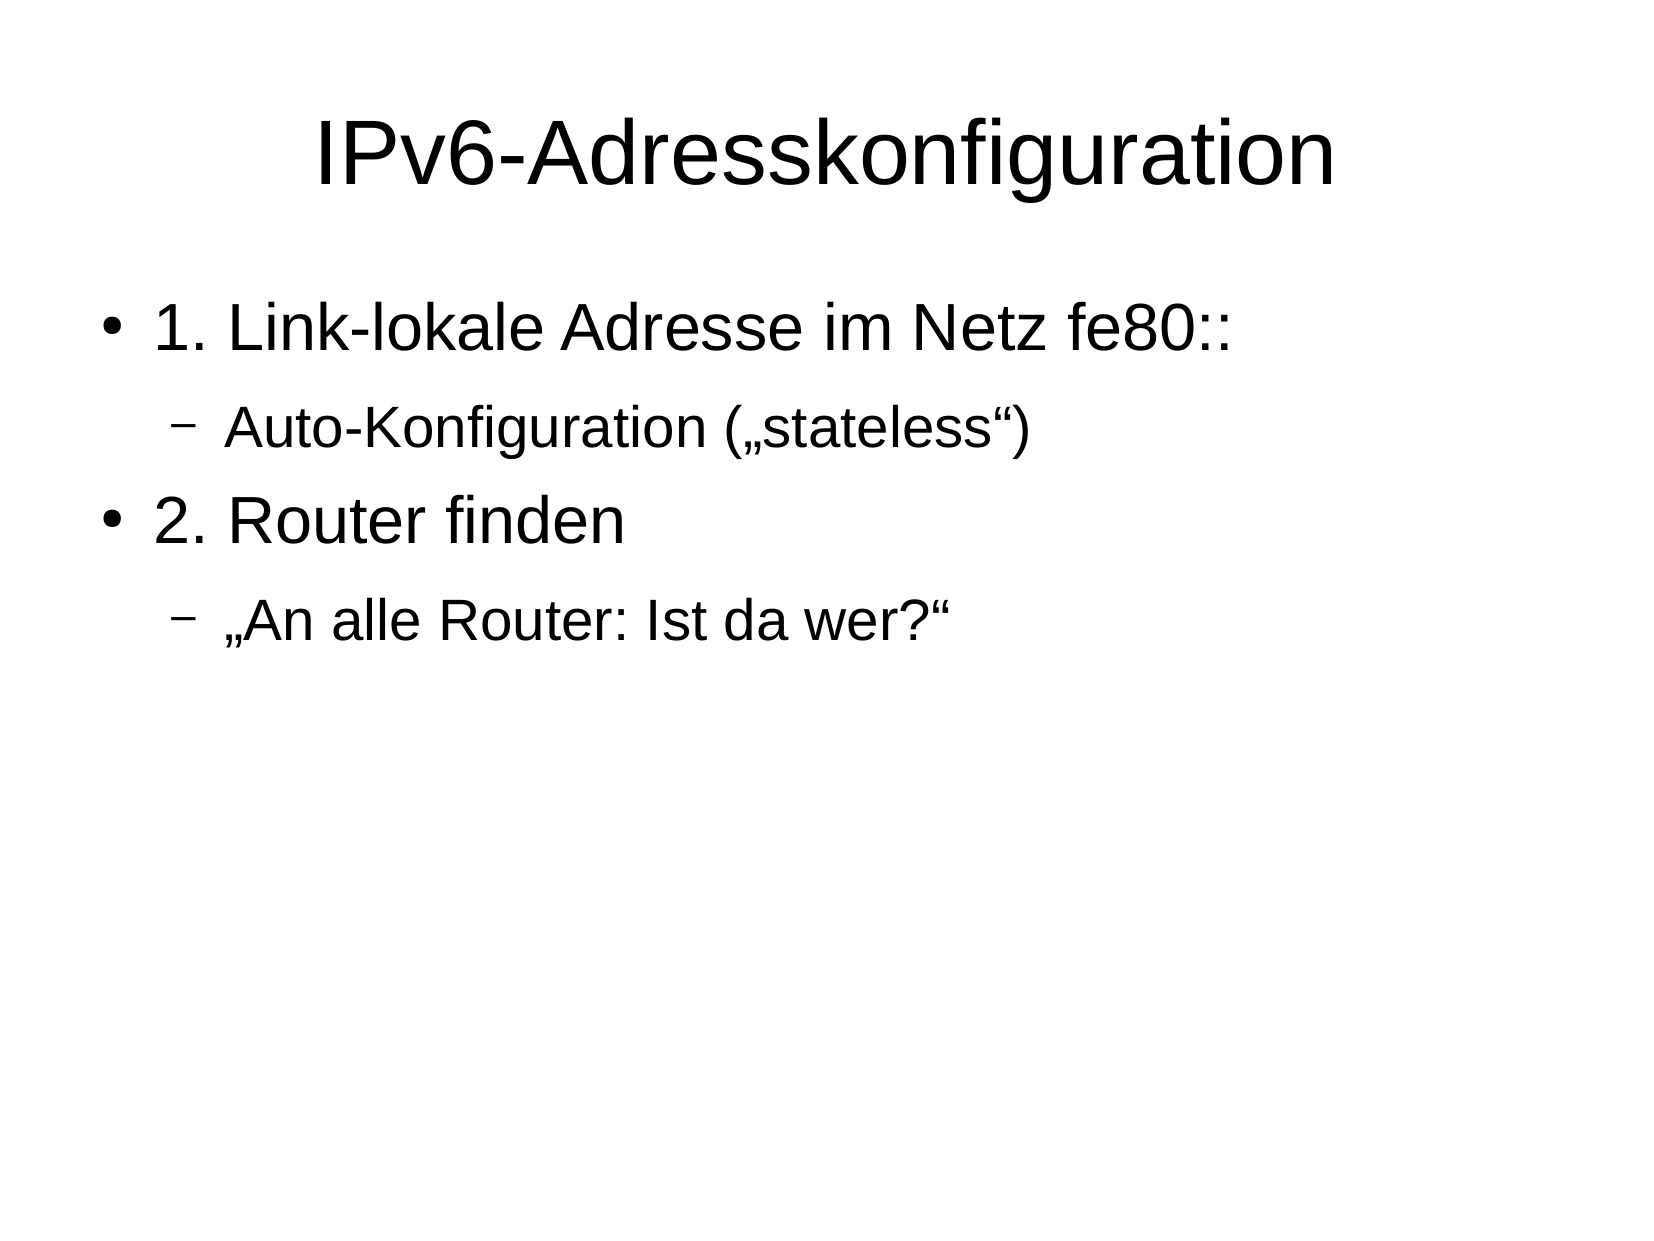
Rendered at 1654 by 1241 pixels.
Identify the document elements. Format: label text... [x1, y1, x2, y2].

list 1. Link-lokale Adresse im Netz fe80:: Auto-Konfiguration („stateless“) 2. Router finden „An alle Router: Ist da wer?“ [82, 290, 1571, 1010]
title IPv6-Adresskonfiguration [82, 49, 1571, 257]
